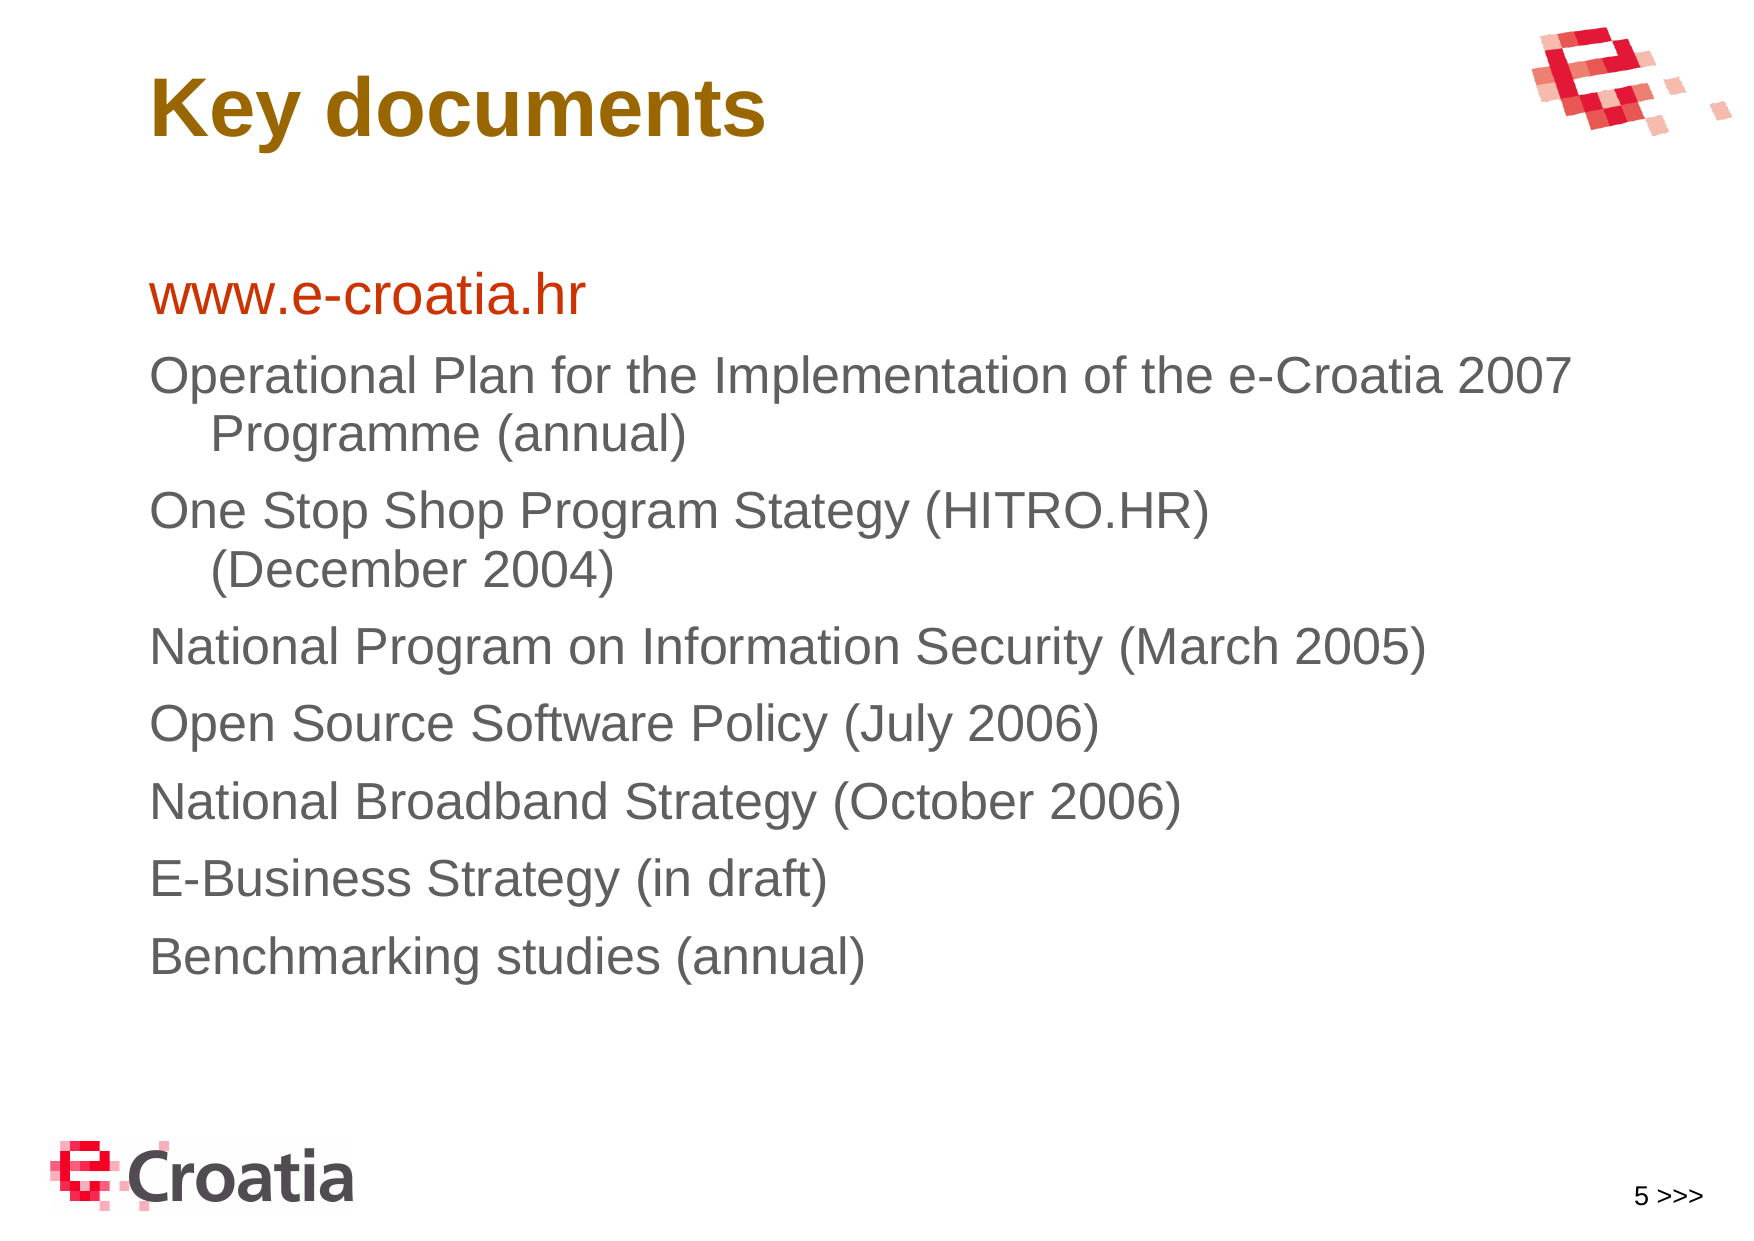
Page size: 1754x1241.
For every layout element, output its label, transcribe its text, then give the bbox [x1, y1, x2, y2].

picture [1526, 23, 1736, 140]
title Key documents [132, 53, 1504, 253]
list www.e-croatia.hr Operational Plan for the Implementation of the e-Croatia 2007 Programme (annual) One Stop Shop Program Stategy (HITRO.HR) (December 2004) National Program on Information Security (March 2005) Open Source Software Policy (July 2006) National Broadband Strategy (October 2006) E-Business Strategy (in draft) Benchmarking studies (annual) [132, 253, 1657, 1046]
picture [50, 1141, 353, 1211]
